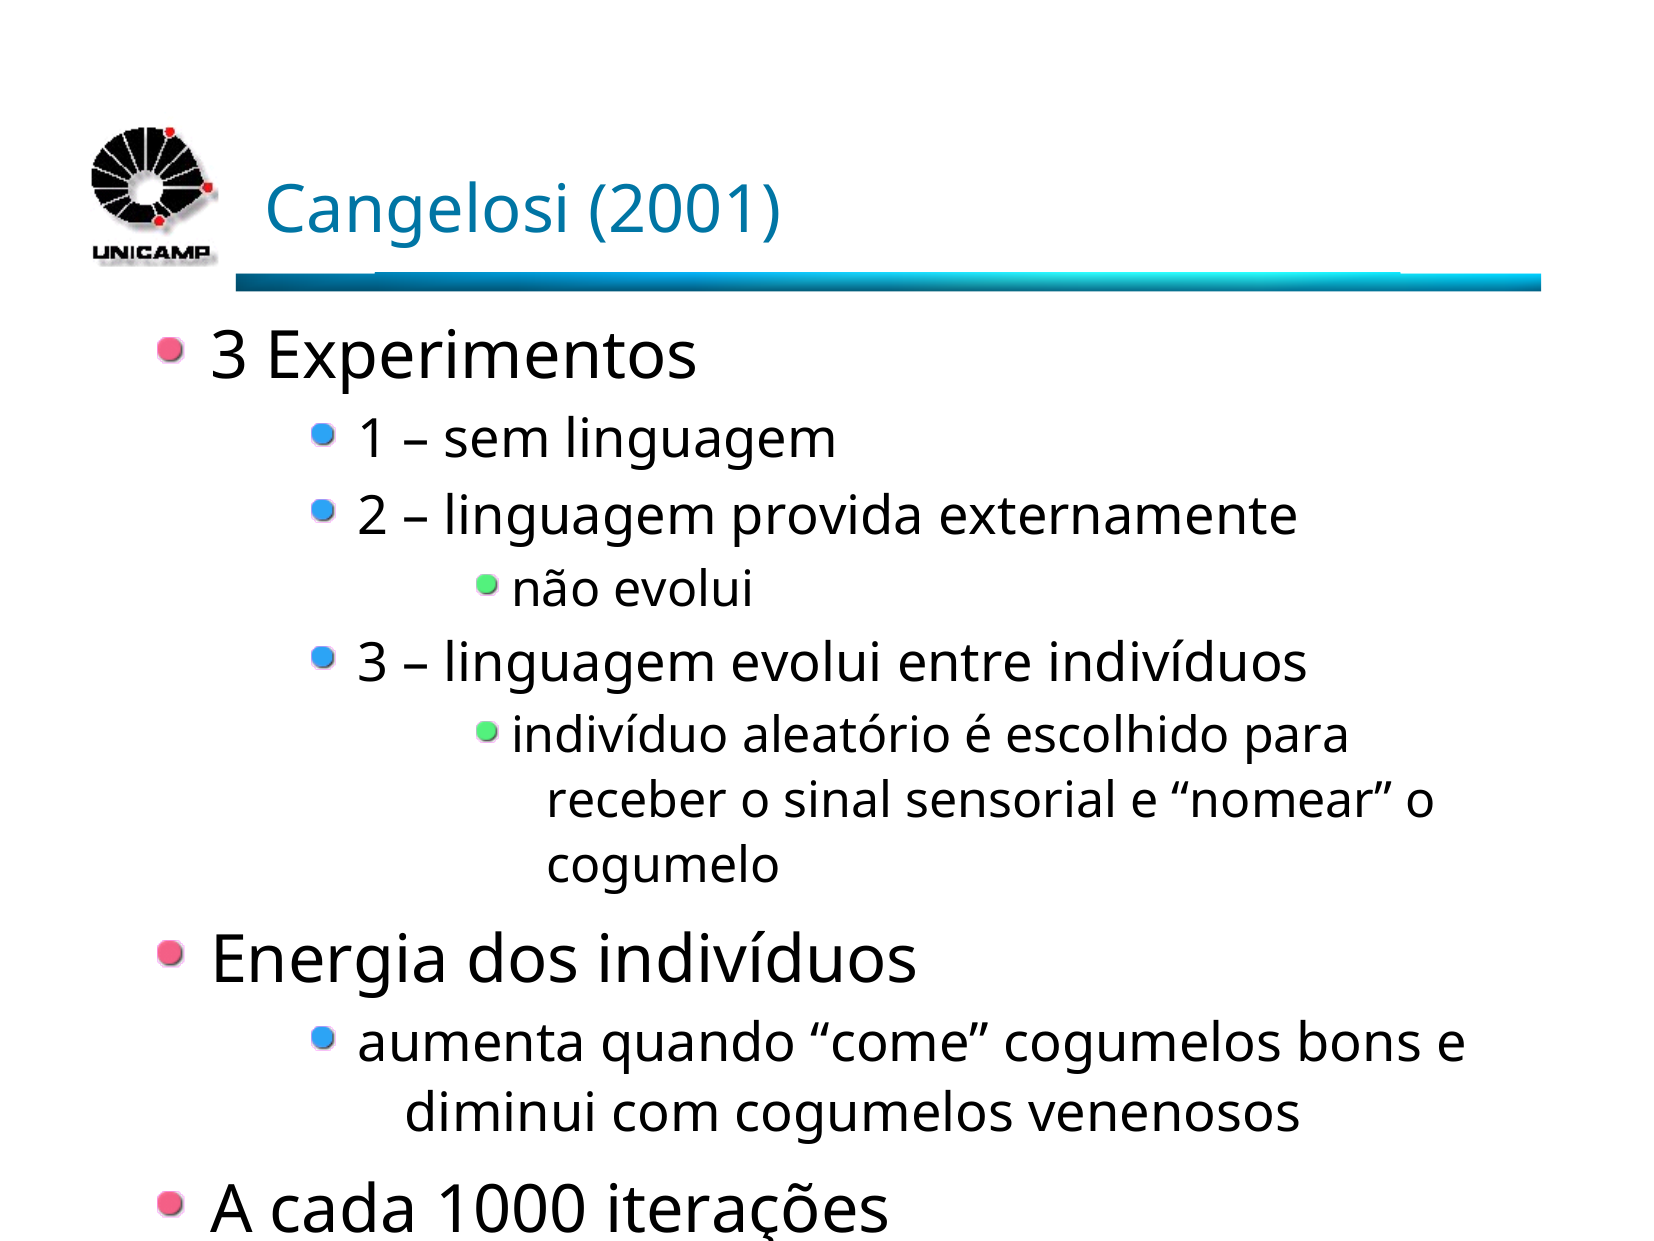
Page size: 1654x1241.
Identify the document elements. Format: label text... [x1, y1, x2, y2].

title Cangelosi (2001) [264, 42, 1534, 250]
picture [156, 1190, 186, 1219]
list 3 Experimentos 1 – sem linguagem 2 – linguagem provida externamente não evolui 3 – linguagem evolui entre indivíduos indivíduo aleatório é escolhido para receber o sinal sensorial e “nomear” o cogumelo Energia dos indivíduos aumenta quando “come” cogumelos bons e diminui com cogumelos venenosos A cada 1000 iterações energia é medida e utilizada como fitness [121, 309, 1534, 1182]
picture [125, 272, 1654, 295]
